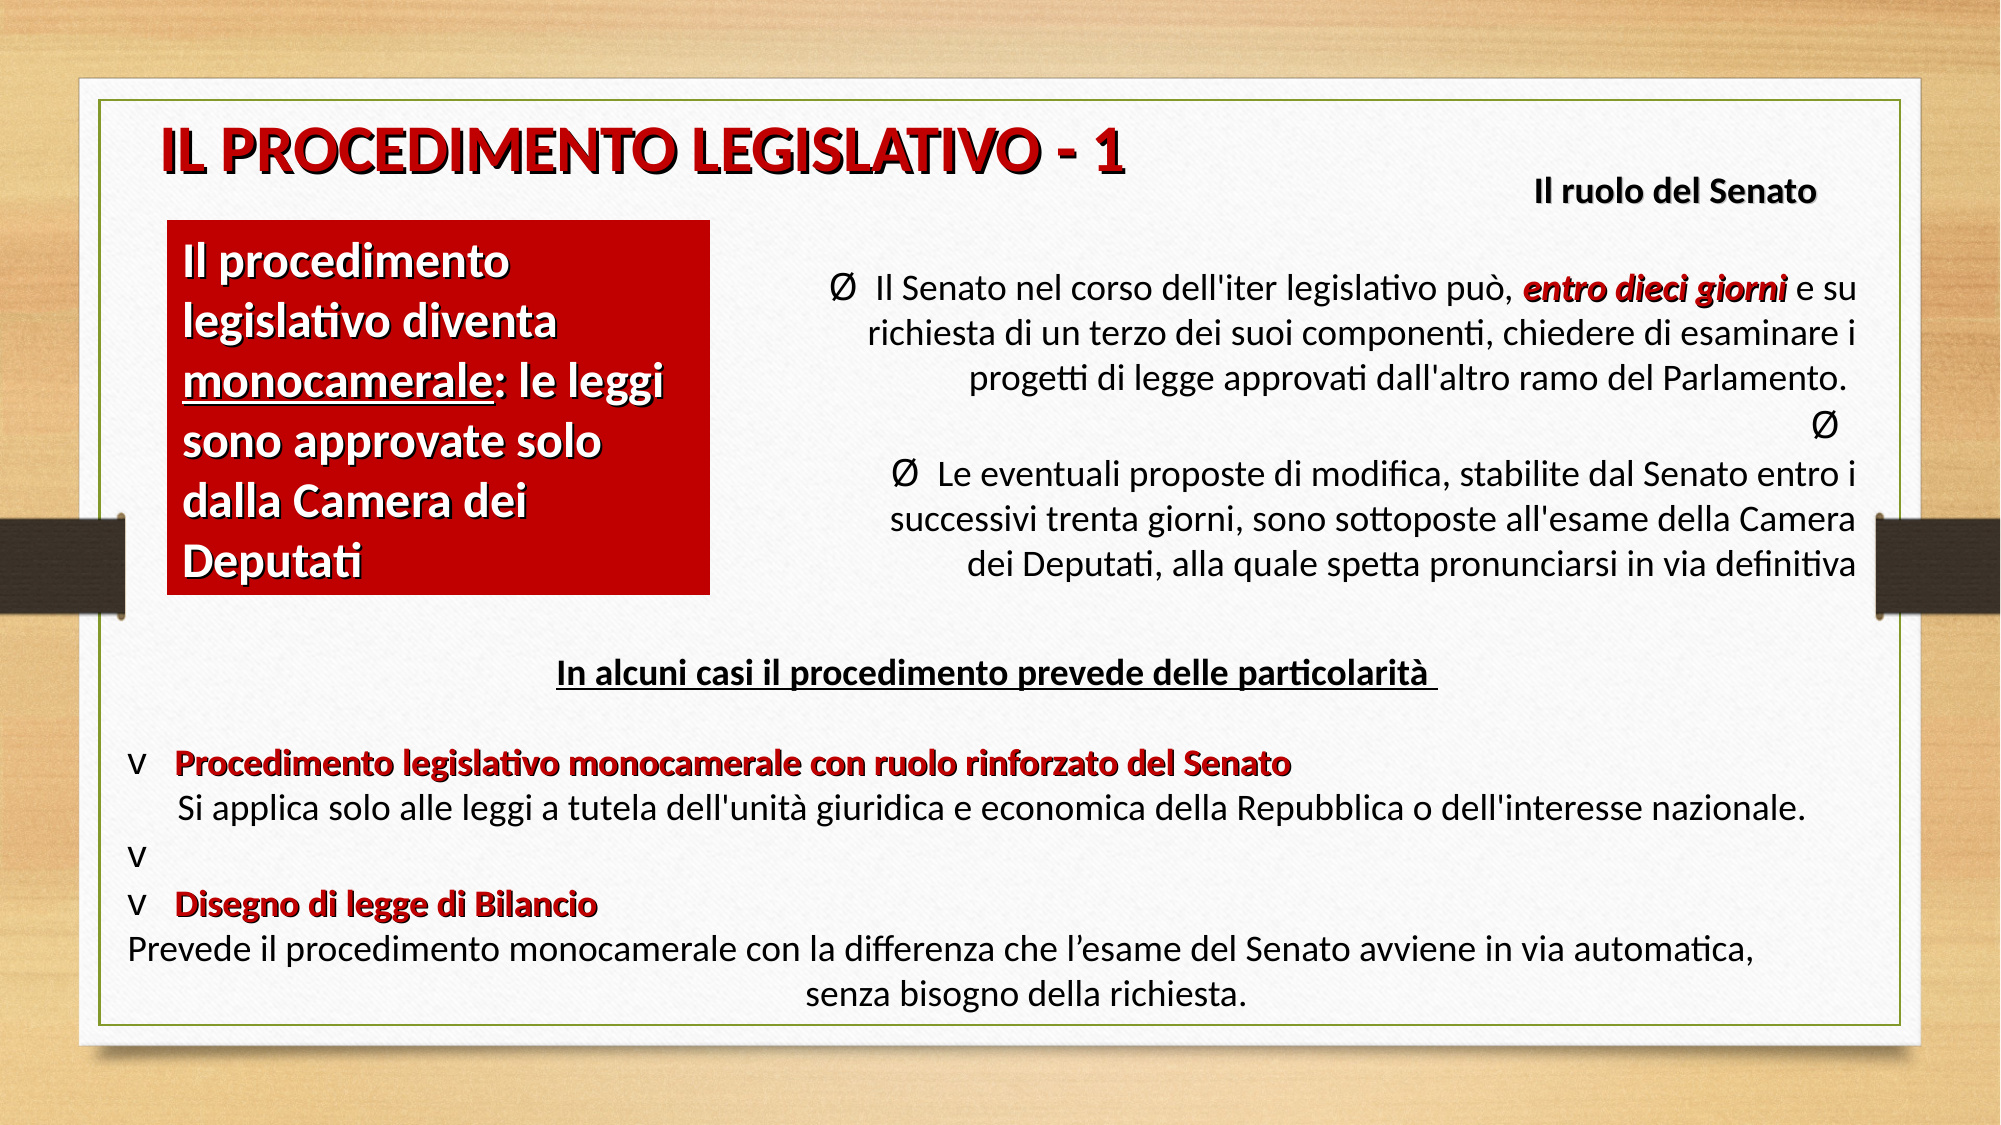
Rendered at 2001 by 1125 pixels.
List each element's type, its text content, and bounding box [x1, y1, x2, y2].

text_box Il Senato nel corso dell'iter legislativo può, entro dieci giorni e su richiesta di un terzo dei suoi componenti, chiedere di esaminare i progetti di legge approvati dall'altro ramo del Parlamento. Le eventuali proposte di modifica, stabilite dal Senato entro i successivi trenta giorni, sono sottoposte all'esame della Camera dei Deputati, alla quale spetta pronunciarsi in via definitiva [728, 256, 1873, 592]
text_box IL PROCEDIMENTO LEGISLATIVO - 1 [145, 98, 1141, 193]
text_box Il procedimento legislativo diventa monocamerale: le leggi sono approvate solo dalla Camera dei Deputati [167, 220, 710, 595]
text_box In alcuni casi il procedimento prevede delle particolarità Procedimento legislativo monocamerale con ruolo rinforzato del Senato Si applica solo alle leggi a tutela dell'unità giuridica e economica della Repubblica o dell'interesse nazionale. Disegno di legge di Bilancio Prevede il procedimento monocamerale con la differenza che l’esame del Senato avviene in via automatica, senza bisogno della richiesta. [112, 640, 1889, 1065]
text_box Il ruolo del Senato [1519, 114, 1880, 219]
